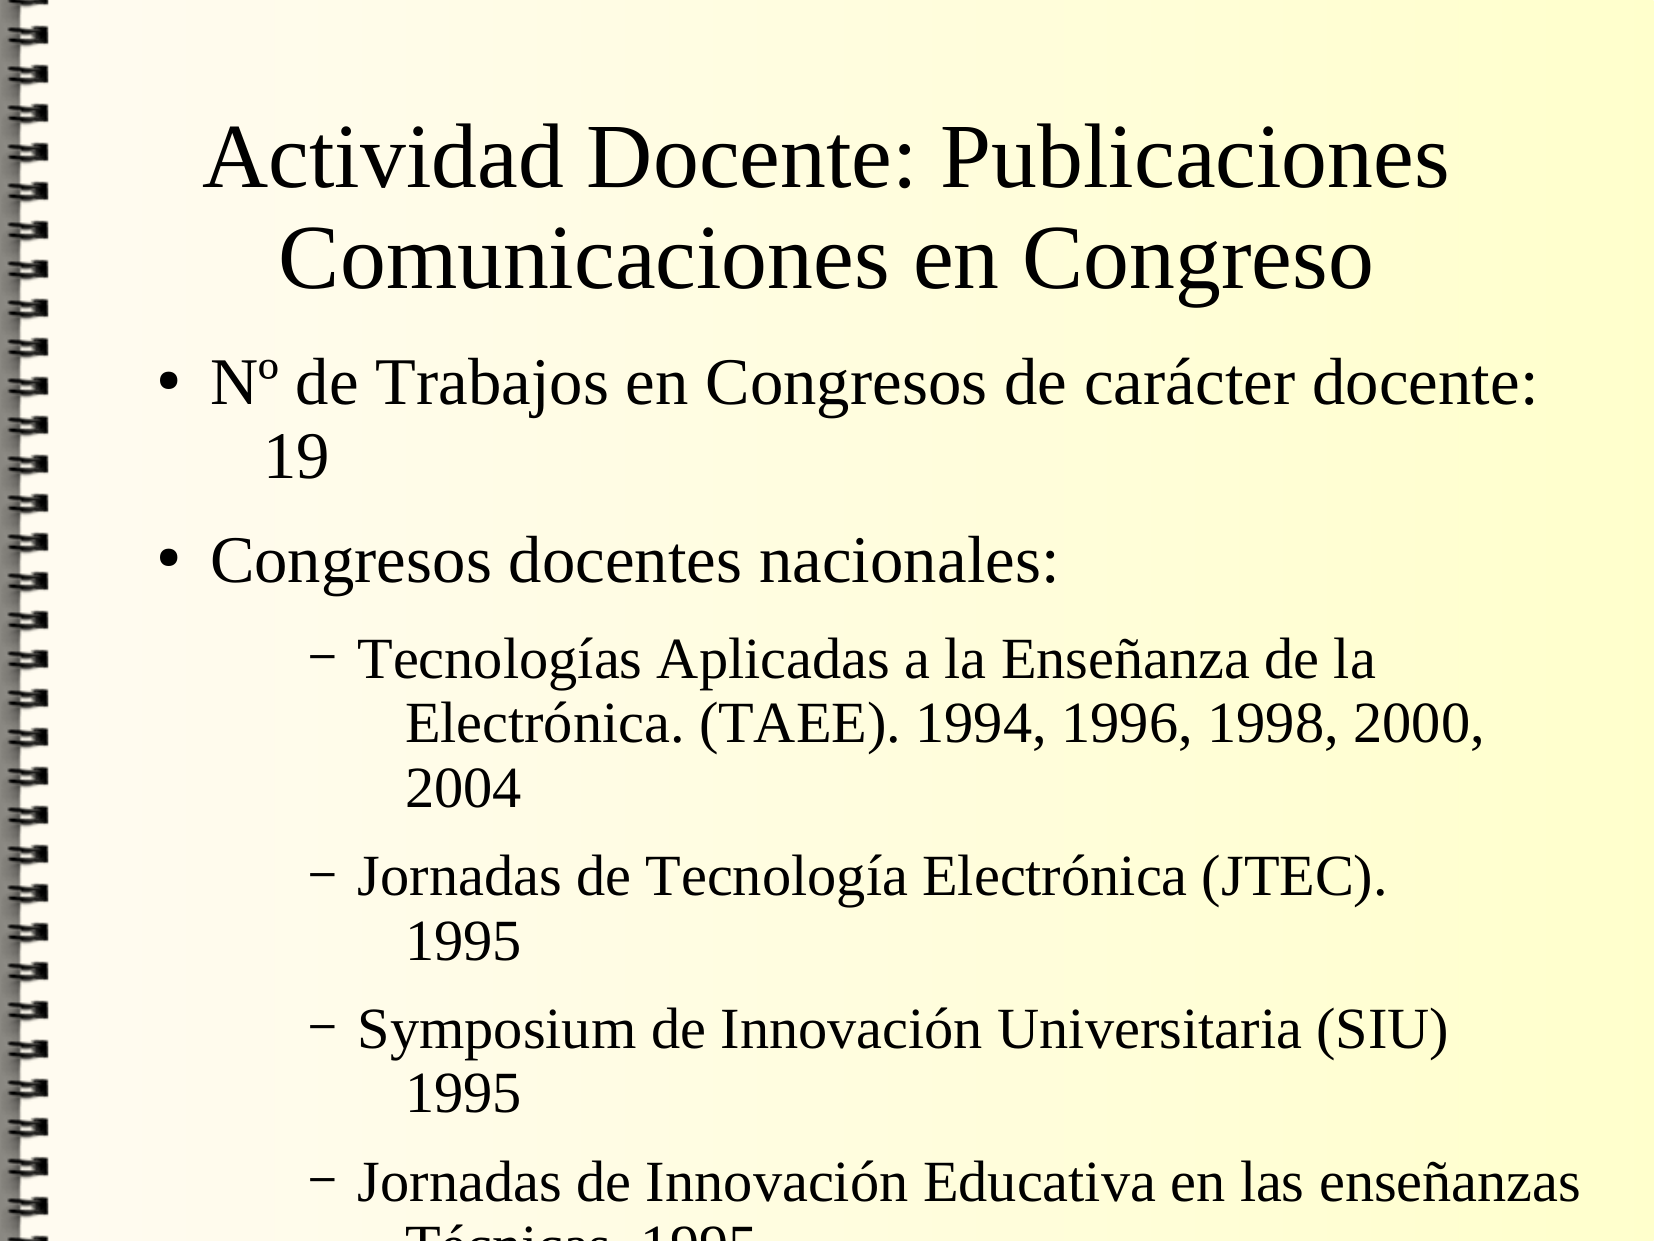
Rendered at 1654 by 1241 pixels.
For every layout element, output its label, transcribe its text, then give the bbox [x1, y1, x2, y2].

picture [0, 0, 420, 1241]
list Nº de Trabajos en Congresos de carácter docente: 19 Congresos docentes nacionales: Tecnologías Aplicadas a la Enseñanza de la Electrónica. (TAEE). 1994, 1996, 1998, 2000, 2004 Jornadas de Tecnología Electrónica (JTEC). 1995 Symposium de Innovación Universitaria (SIU) 1995 Jornadas de Innovación Educativa en las enseñanzas Técnicas. 1995 [121, 345, 1610, 1140]
title Actividad Docente: Publicaciones Comunicaciones en Congreso [121, 103, 1534, 311]
picture [735, 0, 1654, 1241]
